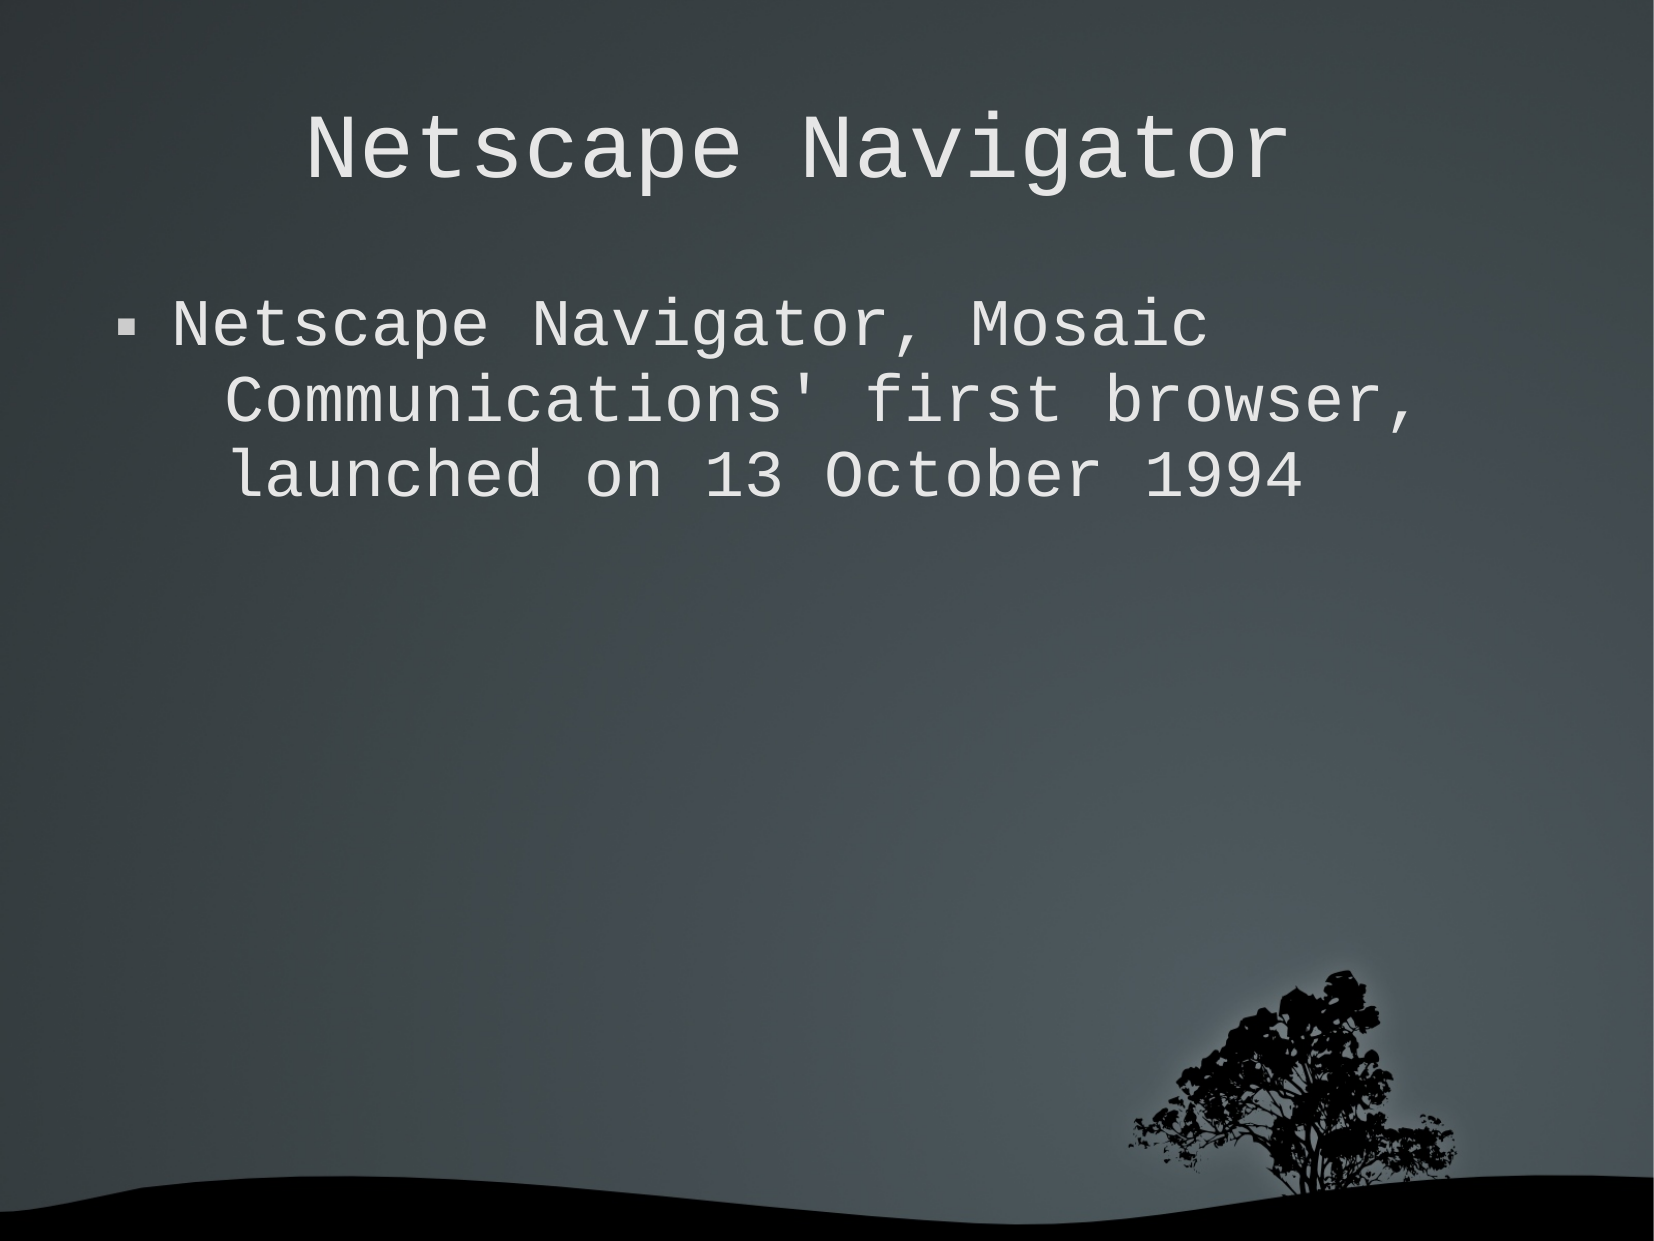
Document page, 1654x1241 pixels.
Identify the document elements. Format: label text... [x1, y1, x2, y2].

title Netscape Navigator [82, 56, 1571, 250]
list Netscape Navigator, Mosaic Communications' first browser, launched on 13 October 1994 [82, 290, 1571, 1094]
picture [0, 0, 1654, 1241]
